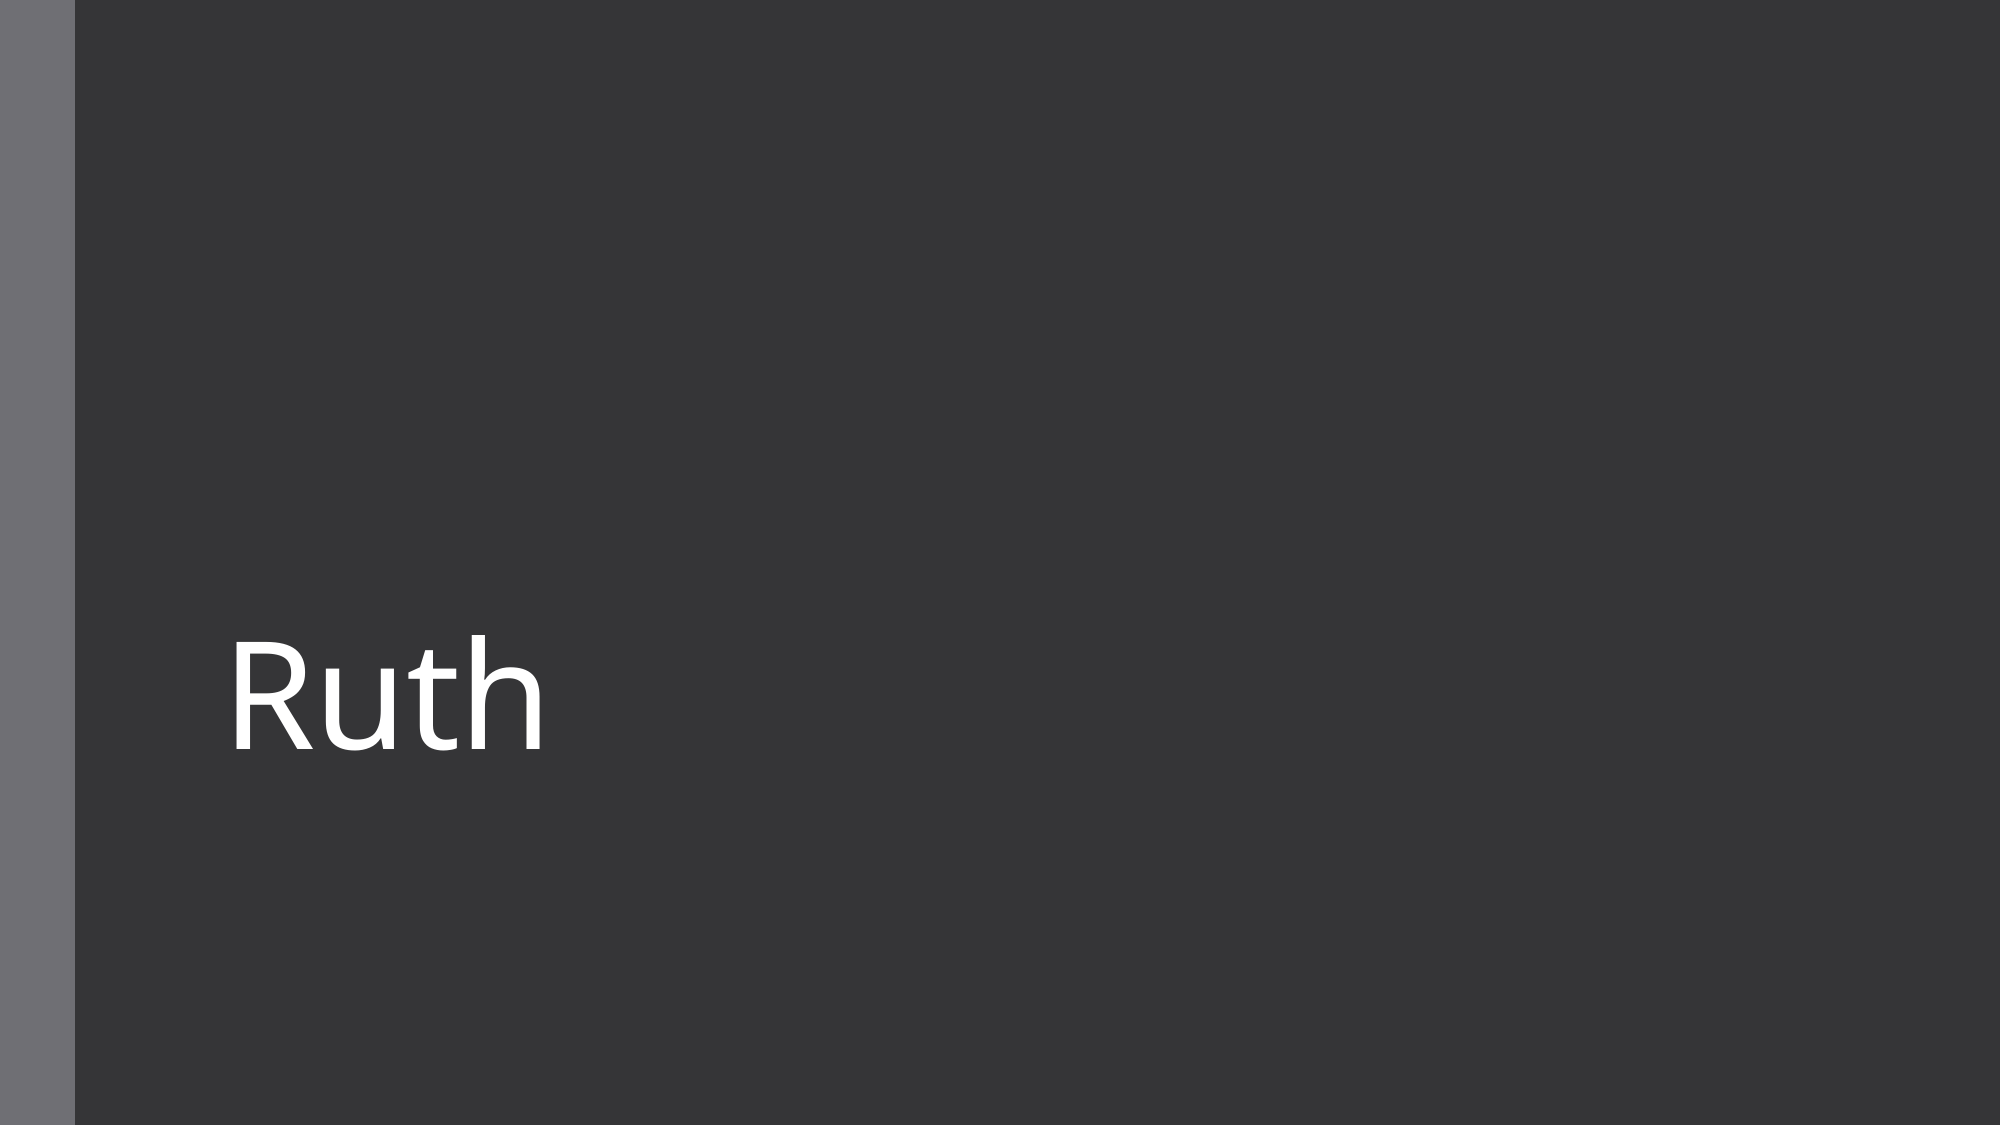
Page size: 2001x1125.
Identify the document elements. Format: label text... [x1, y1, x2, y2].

title Ruth [206, 124, 1752, 788]
